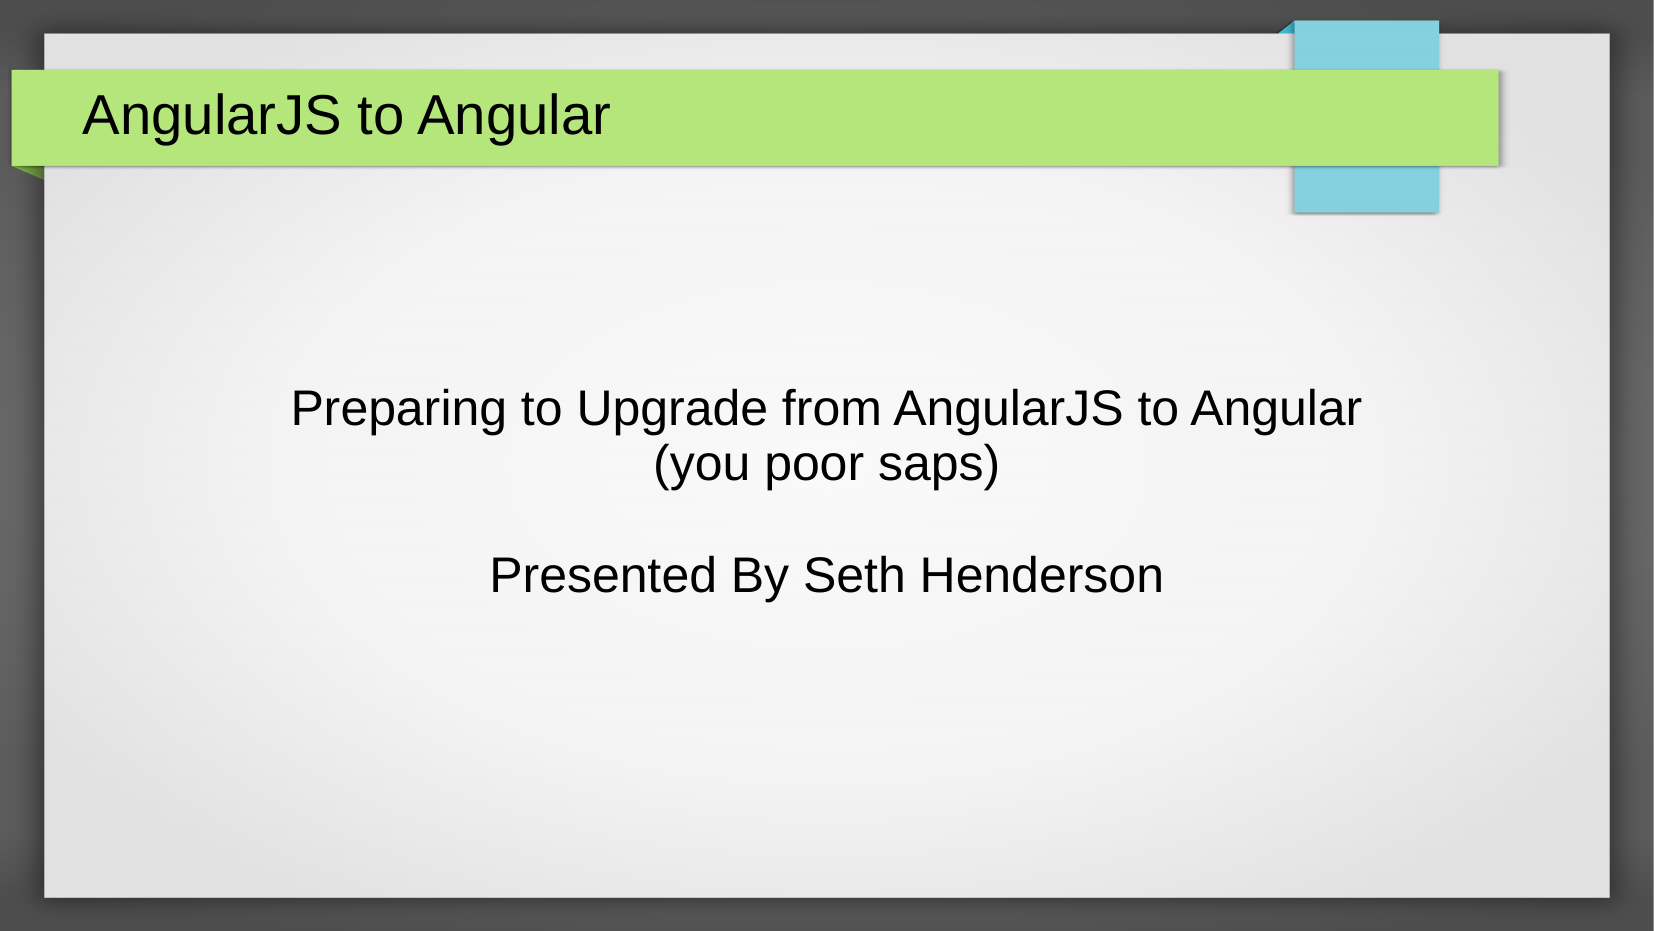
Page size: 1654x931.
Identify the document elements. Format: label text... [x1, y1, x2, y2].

subtitle Preparing to Upgrade from AngularJS to Angular (you poor saps) Presented By Seth Henderson [82, 221, 1571, 761]
title AngularJS to Angular [82, 70, 1264, 160]
picture [0, 0, 1654, 931]
